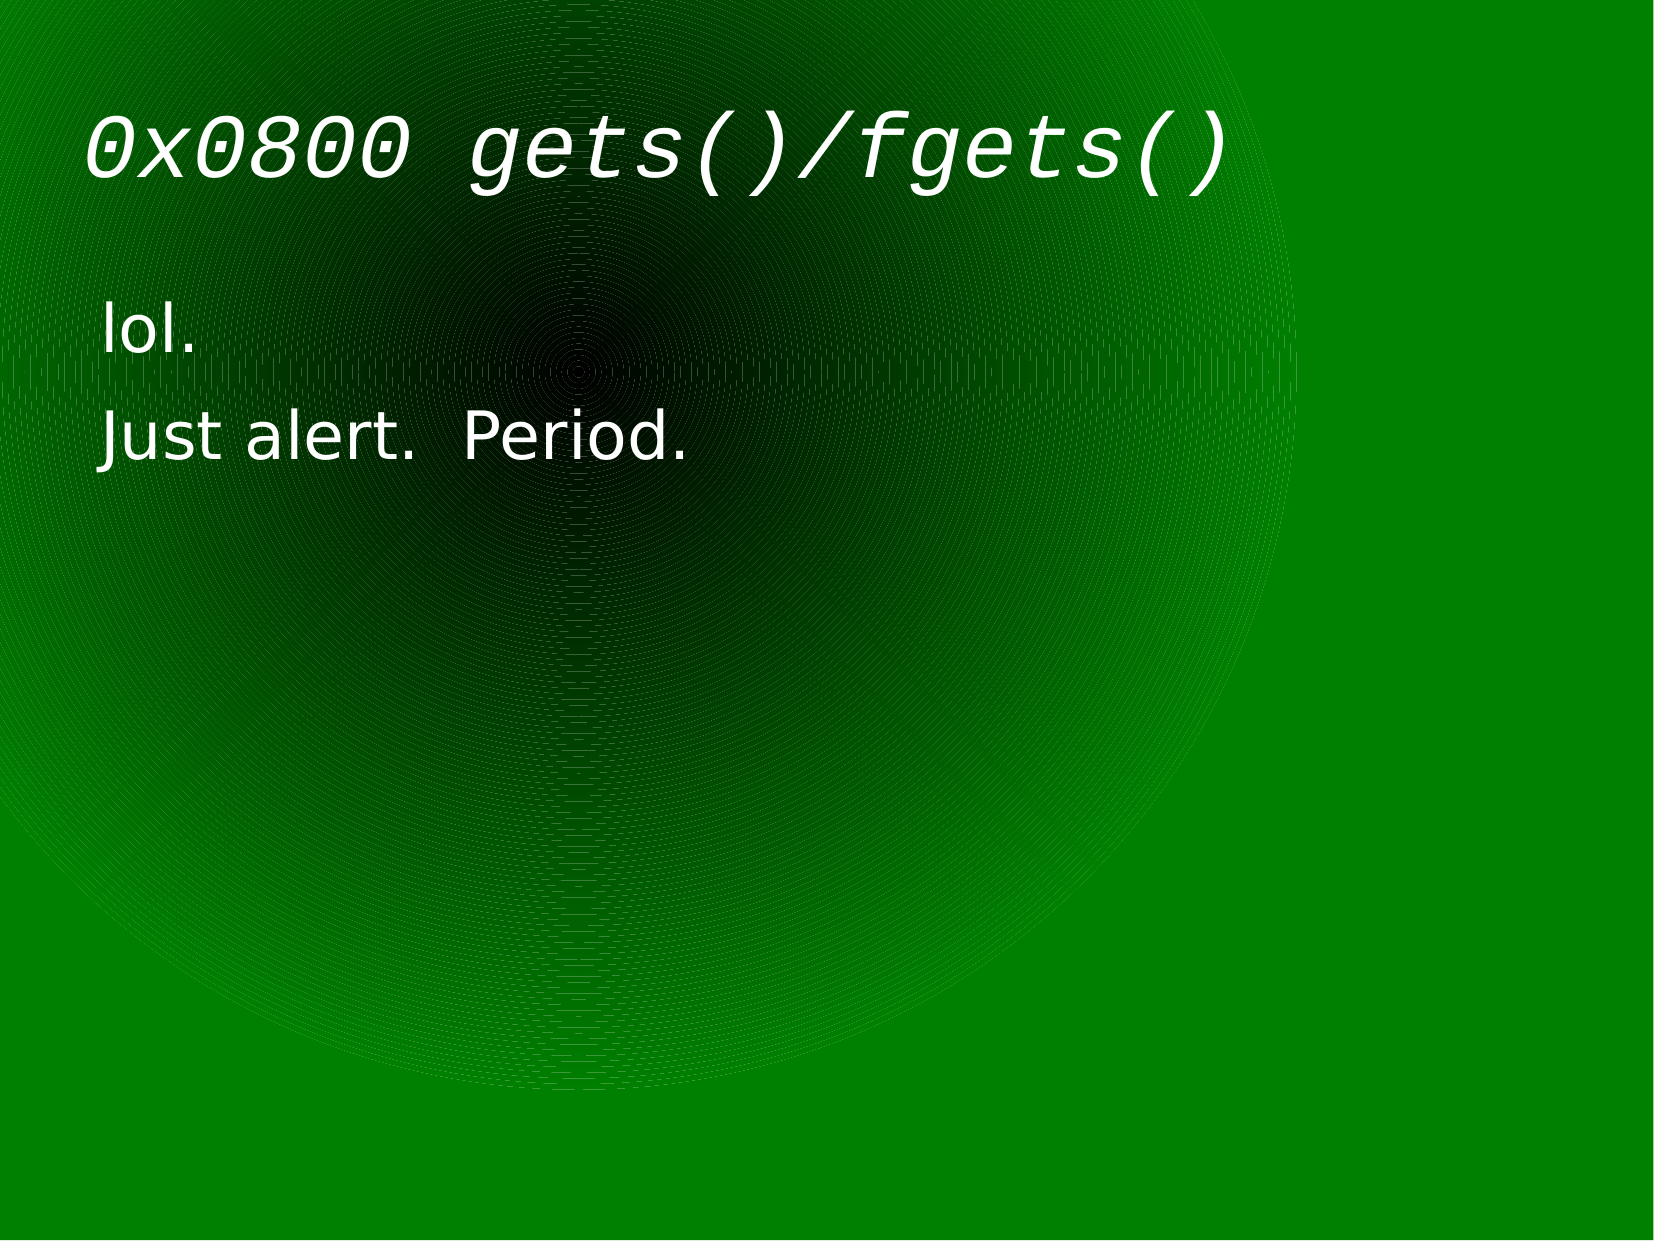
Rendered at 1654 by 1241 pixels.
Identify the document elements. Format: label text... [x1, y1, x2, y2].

list lol. Just alert. Period. [82, 290, 1571, 1094]
title 0x0800 gets()/fgets() [82, 56, 1571, 250]
